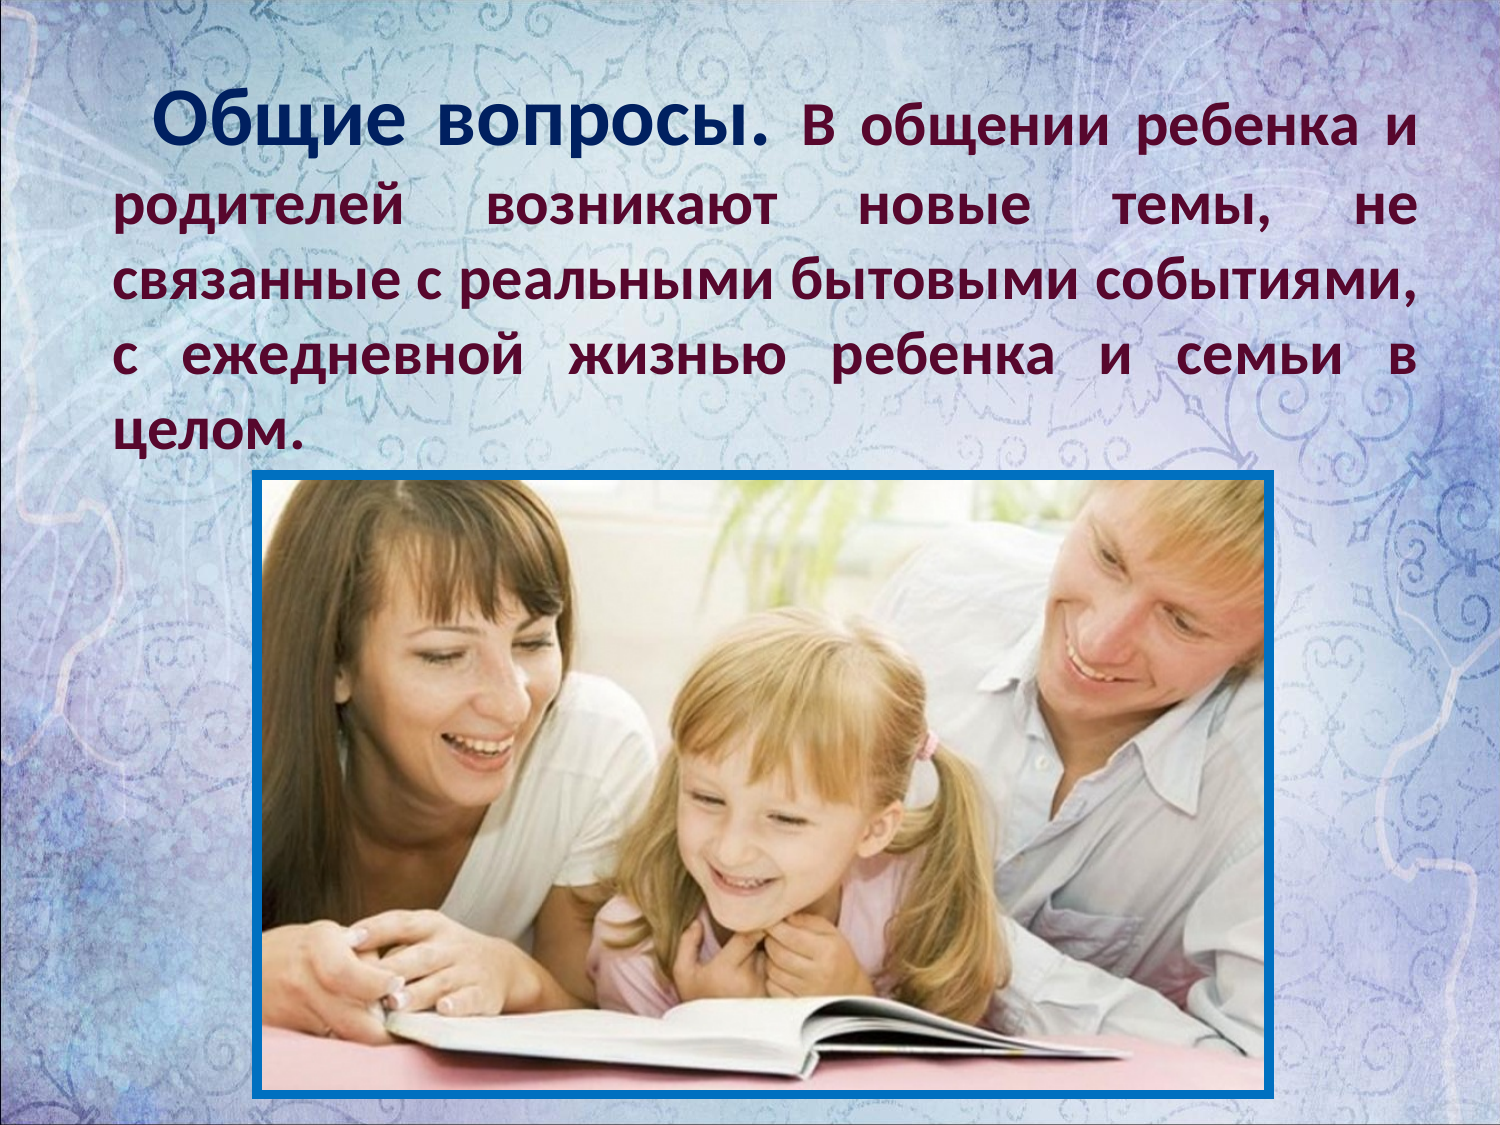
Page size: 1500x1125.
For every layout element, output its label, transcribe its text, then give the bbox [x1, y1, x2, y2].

picture [0, 0, 1500, 1125]
list Общие вопросы. В общении ребенка и родителей возникают новые темы, не связанные с реальными бытовыми событиями, с ежедневной жизнью ребенка и семьи в целом. [41, 54, 1436, 1094]
